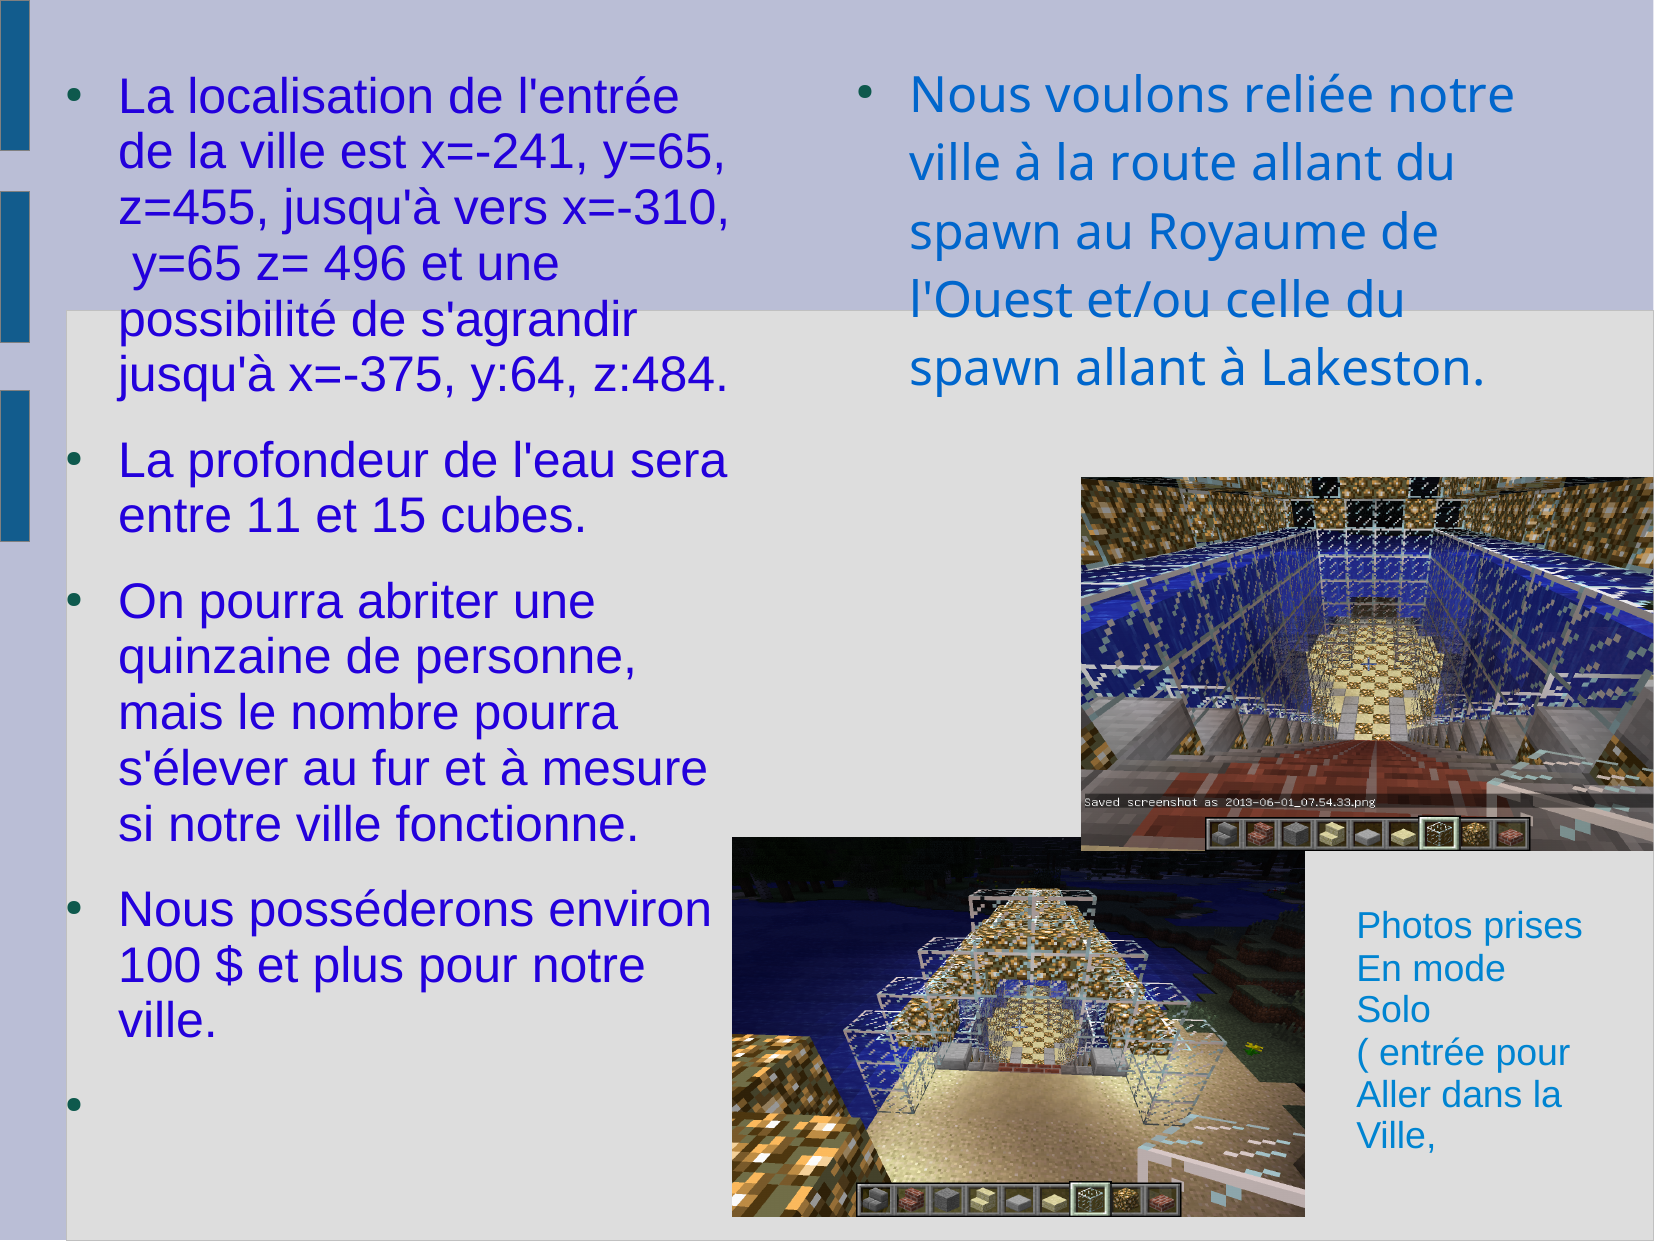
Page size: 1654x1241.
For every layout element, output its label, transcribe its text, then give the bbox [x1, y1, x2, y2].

list Nous voulons reliée notre ville à la route allant du spawn au Royaume de l'Ouest et/ou celle du spawn allant à Lakeston. [838, 59, 1528, 432]
list La localisation de l'entrée de la ville est x=-241, y=65, z=455, jusqu'à vers x=-310, y=65 z= 496 et une possibilité de s'agrandir jusqu'à x=-375, y:64, z:484. La profondeur de l'eau sera entre 11 et 15 cubes. On pourra abriter une quinzaine de personne, mais le nombre pourra s'élever au fur et à mesure si notre ville fonctionne. Nous posséderons environ 100 $ et plus pour notre ville. [47, 67, 737, 1134]
text_box Photos prises En mode Solo ( entrée pour Aller dans la Ville, [1341, 897, 1609, 1165]
picture [732, 477, 1654, 1217]
